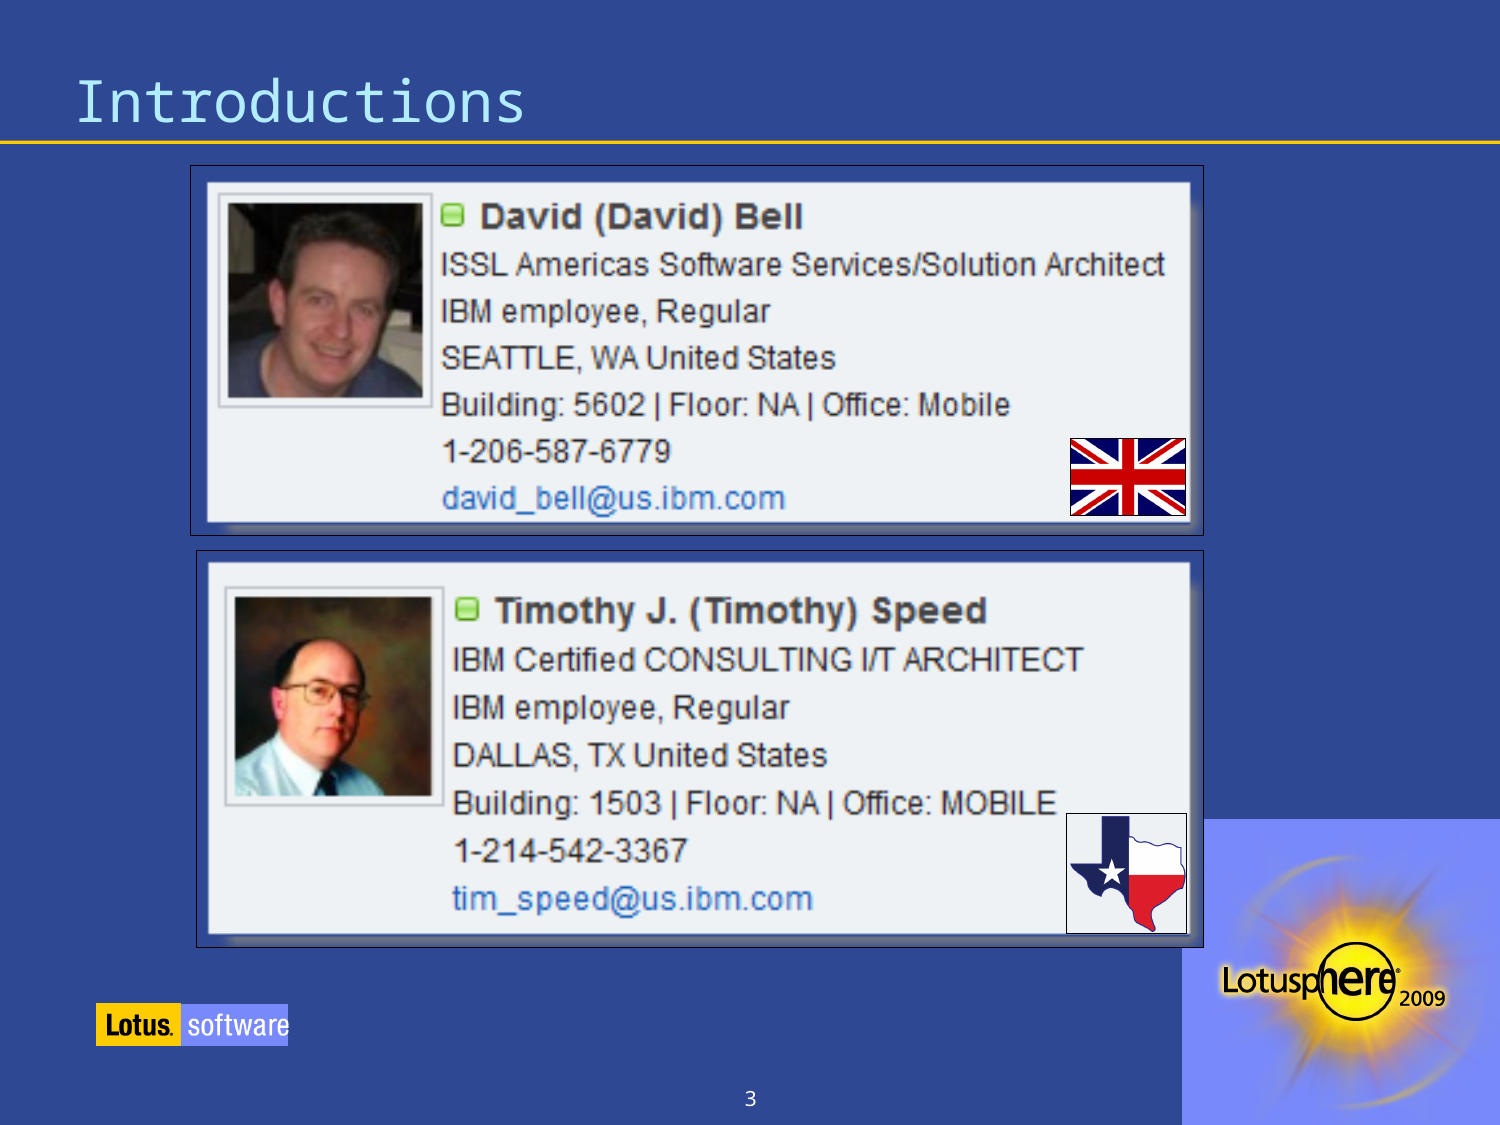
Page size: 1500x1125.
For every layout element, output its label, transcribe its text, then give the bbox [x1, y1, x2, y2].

picture [196, 550, 1500, 1125]
picture [96, 1003, 289, 1046]
title Introductions [73, 54, 1427, 137]
picture [190, 165, 1204, 536]
